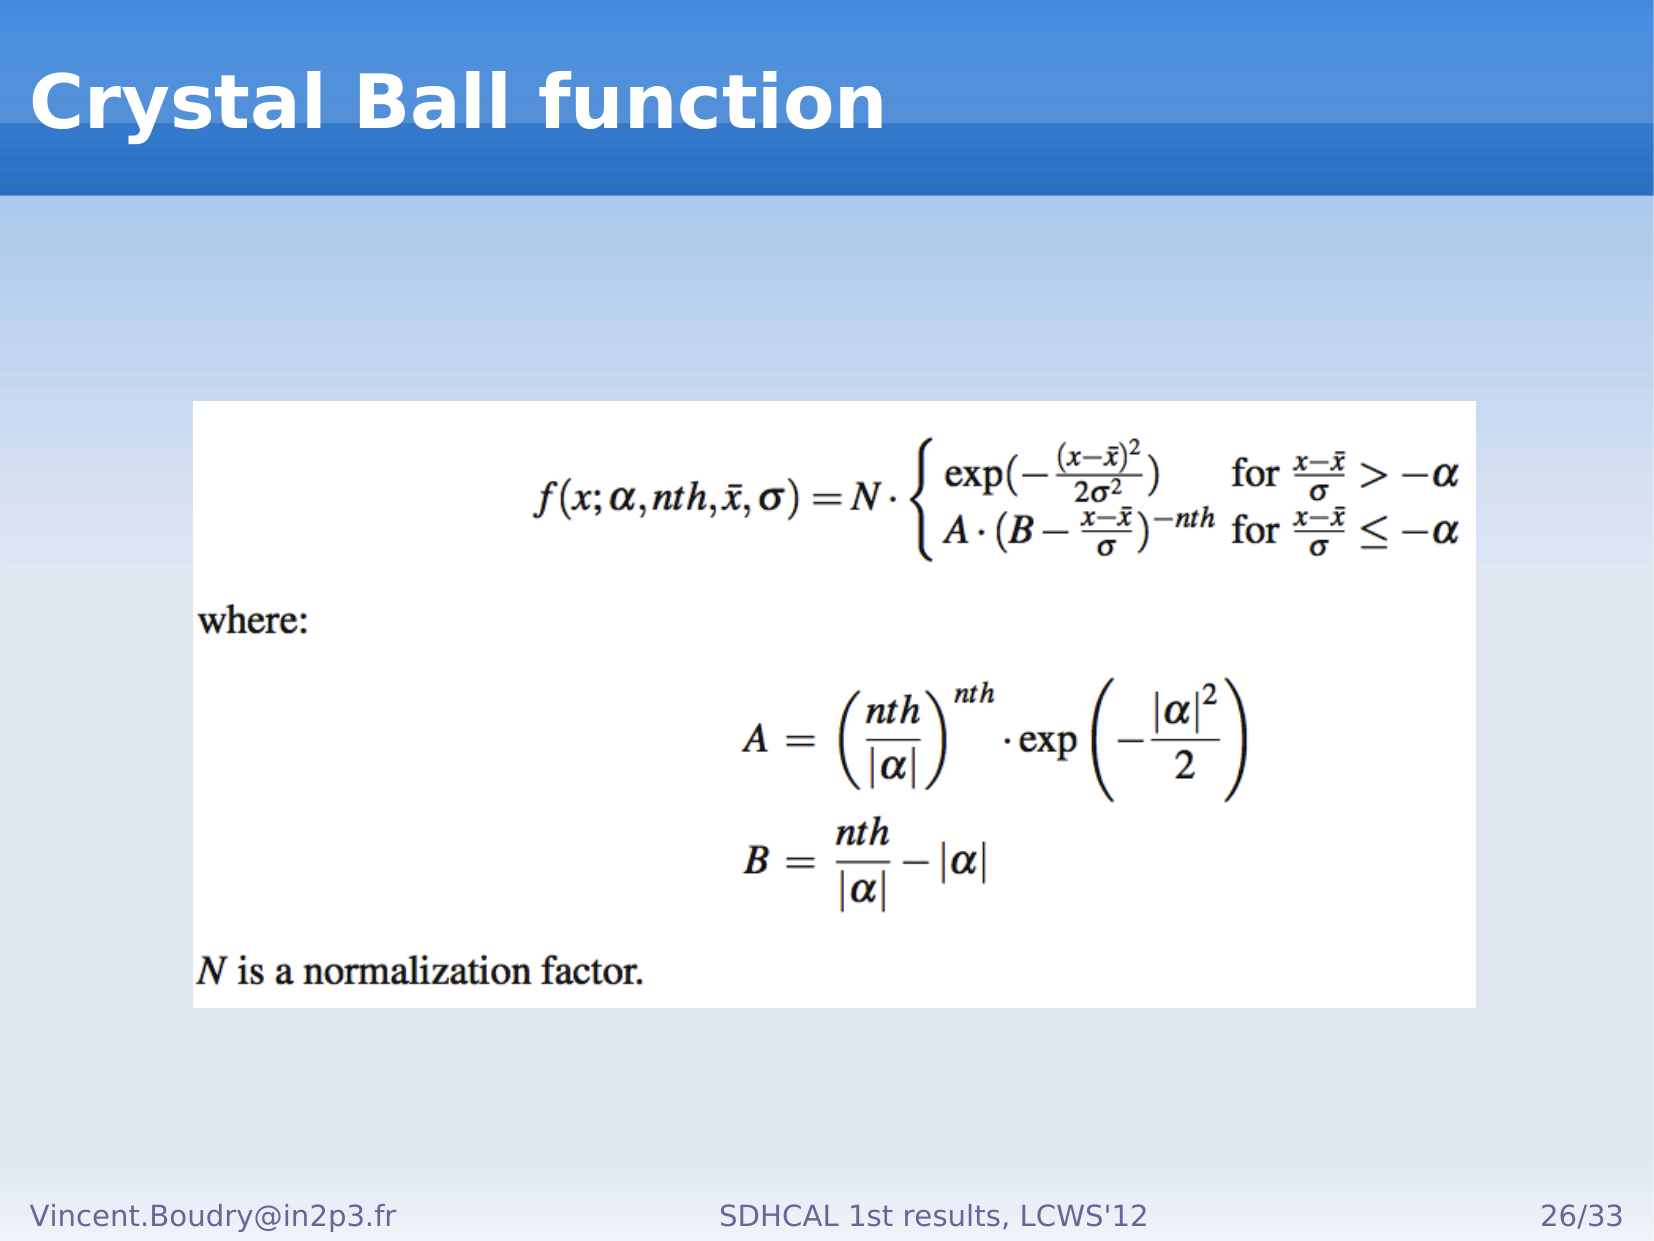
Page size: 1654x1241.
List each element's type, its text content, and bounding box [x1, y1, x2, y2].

title Crystal Ball function [29, 0, 1654, 207]
picture [0, 0, 1654, 1241]
